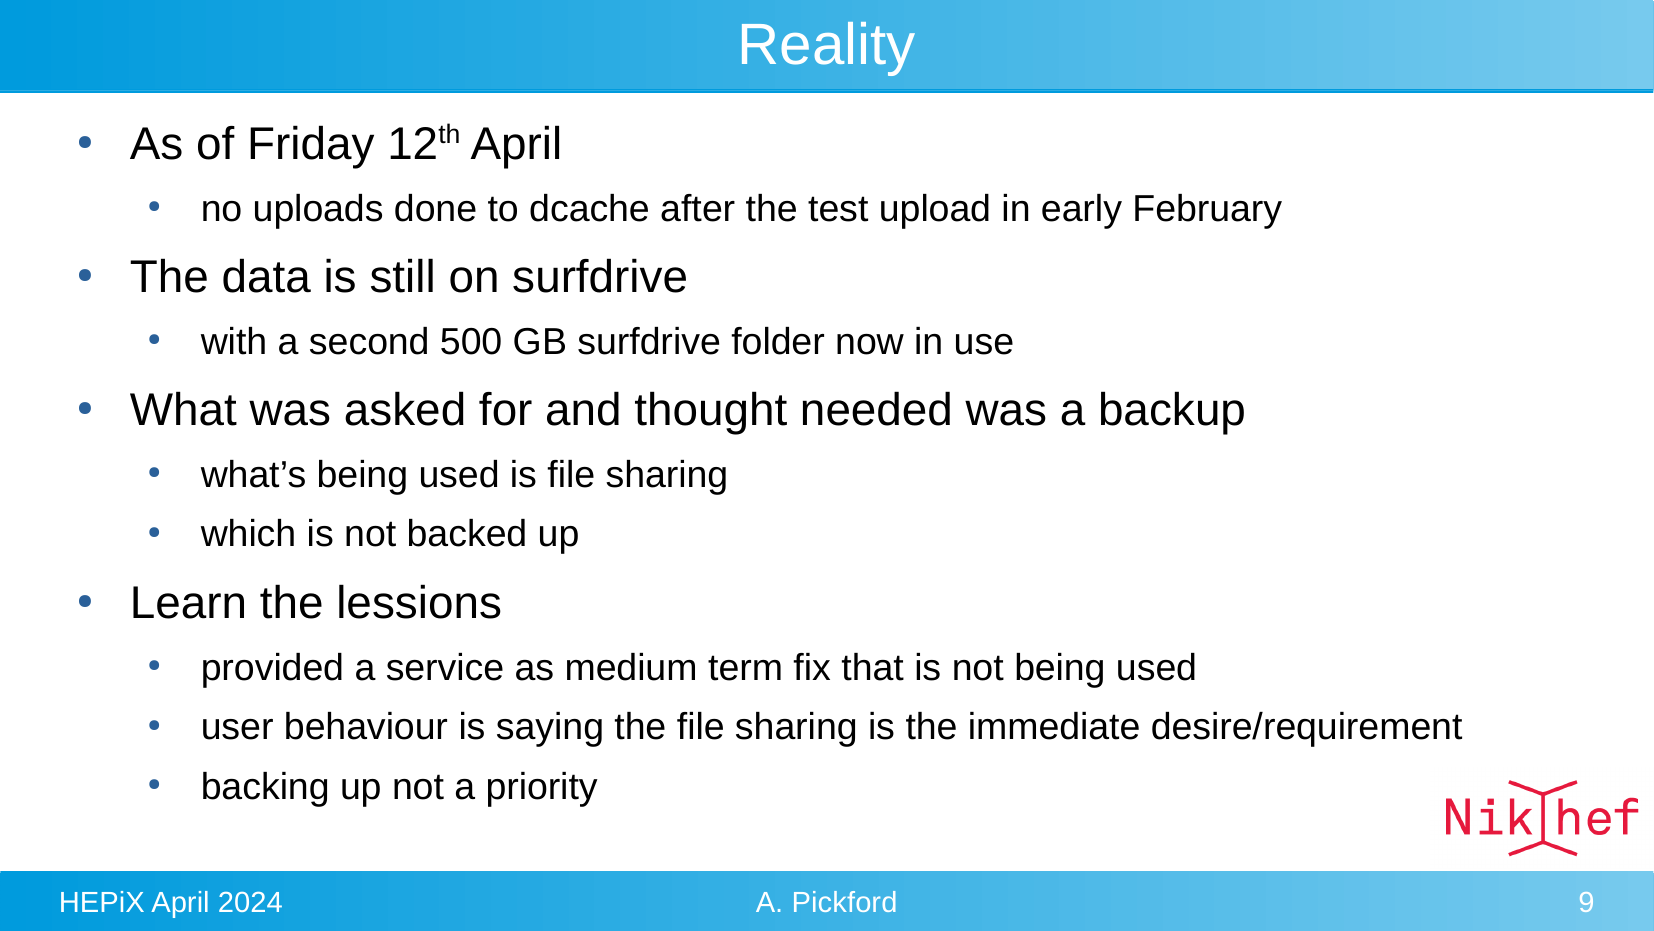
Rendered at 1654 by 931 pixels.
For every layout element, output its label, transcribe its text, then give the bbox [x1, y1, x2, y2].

title Reality [59, 0, 1595, 89]
list As of Friday 12th April no uploads done to dcache after the test upload in early February The data is still on surfdrive with a second 500 GB surfdrive folder now in use What was asked for and thought needed was a backup what’s being used is file sharing which is not backed up Learn the lessions provided a service as medium term fix that is not being used user behaviour is saying the file sharing is the immediate desire/requirement backing up not a priority [59, 118, 1595, 857]
picture [1430, 767, 1654, 869]
